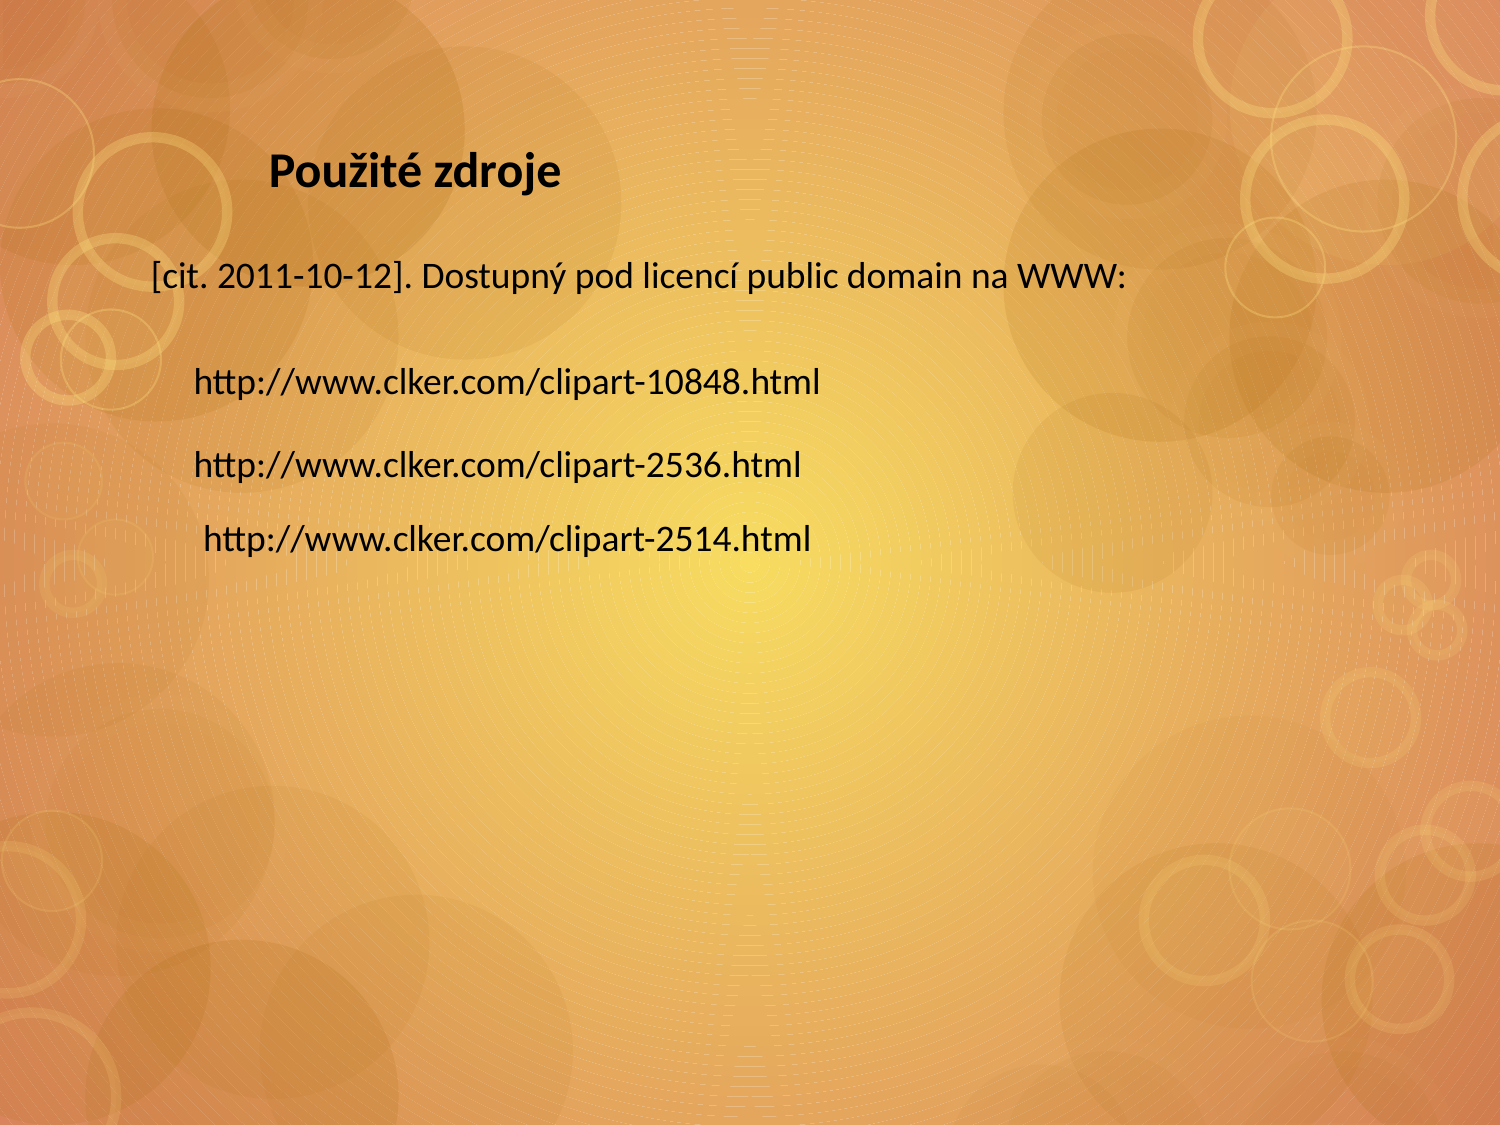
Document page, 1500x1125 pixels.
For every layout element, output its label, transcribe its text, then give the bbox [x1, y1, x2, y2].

text_box http://www.clker.com/clipart-10848.html [179, 350, 836, 410]
text_box [cit. 2011-10-12]. Dostupný pod licencí public domain na WWW: [136, 243, 1234, 304]
text_box Použité zdroje [253, 129, 580, 206]
text_box http://www.clker.com/clipart-2536.html [179, 433, 817, 493]
text_box http://www.clker.com/clipart-2514.html [188, 507, 827, 567]
